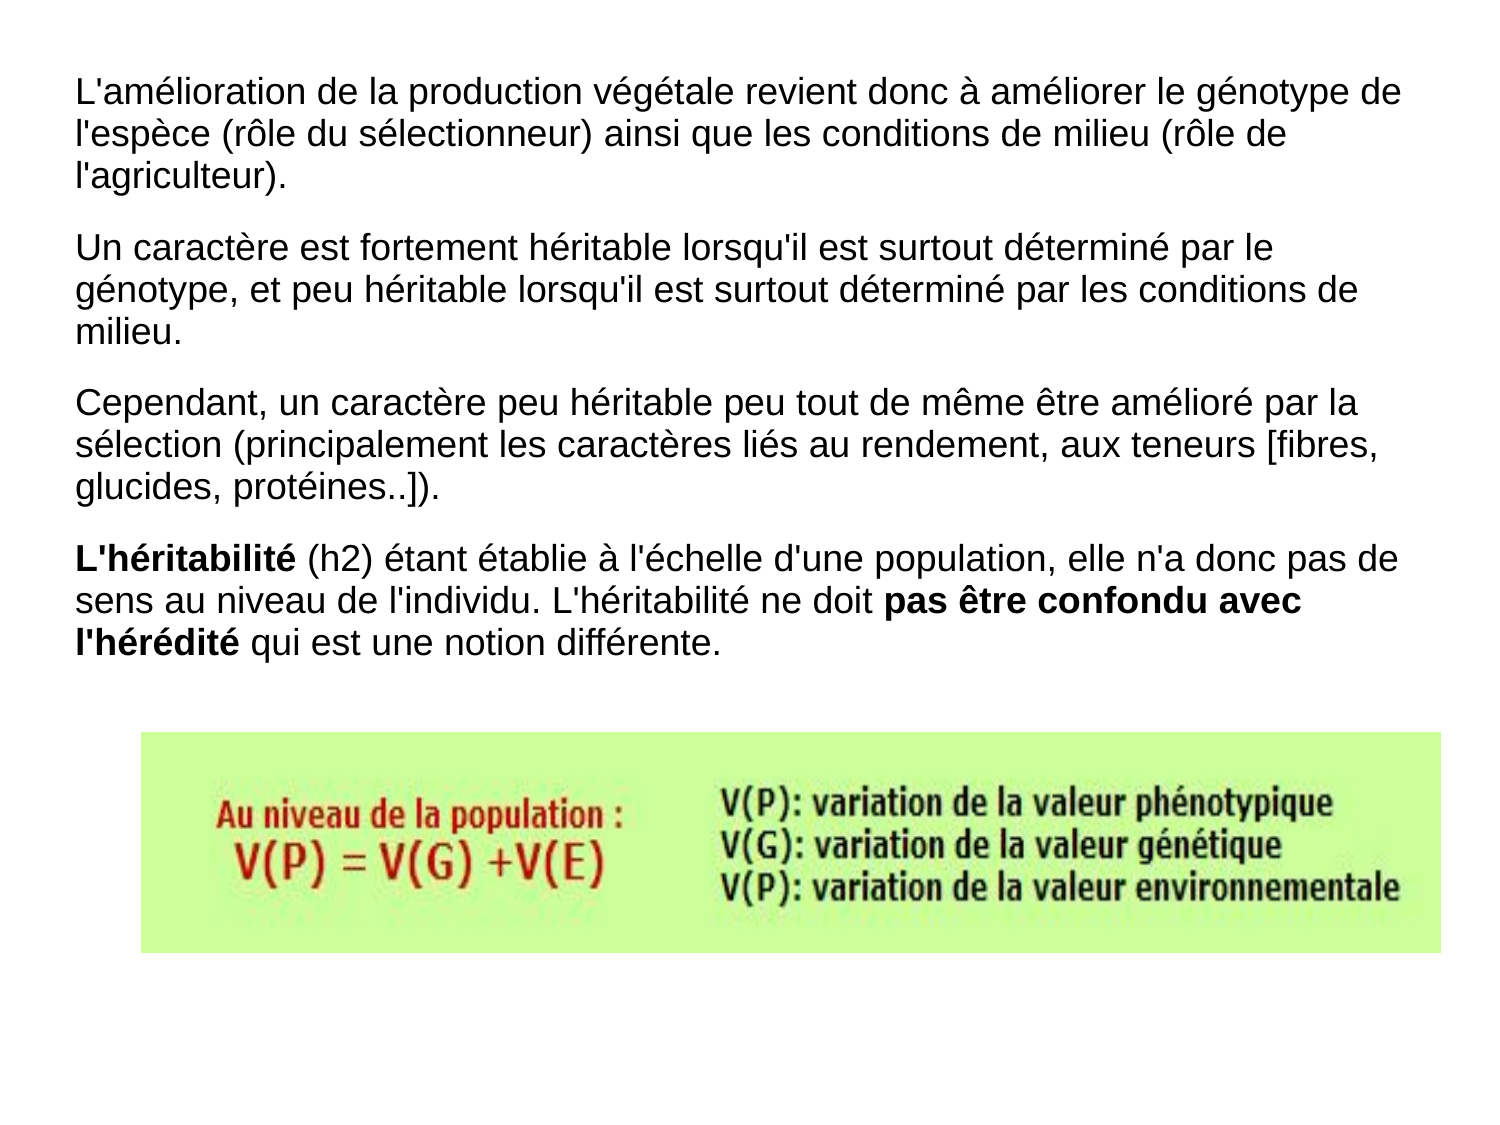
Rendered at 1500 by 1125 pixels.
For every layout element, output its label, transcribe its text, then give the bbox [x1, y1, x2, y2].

picture [141, 732, 1441, 953]
list L'amélioration de la production végétale revient donc à améliorer le génotype de l'espèce (rôle du sélectionneur) ainsi que les conditions de milieu (rôle de l'agriculteur). Un caractère est fortement héritable lorsqu'il est surtout déterminé par le génotype, et peu héritable lorsqu'il est surtout déterminé par les conditions de milieu. Cependant, un caractère peu héritable peu tout de même être amélioré par la sélection (principalement les caractères liés au rendement, aux teneurs [fibres, glucides, protéines..]). L'héritabilité (h2) étant établie à l'échelle d'une population, elle n'a donc pas de sens au niveau de l'individu. L'héritabilité ne doit pas être confondu avec l'hérédité qui est une notion différente. [75, 70, 1425, 916]
